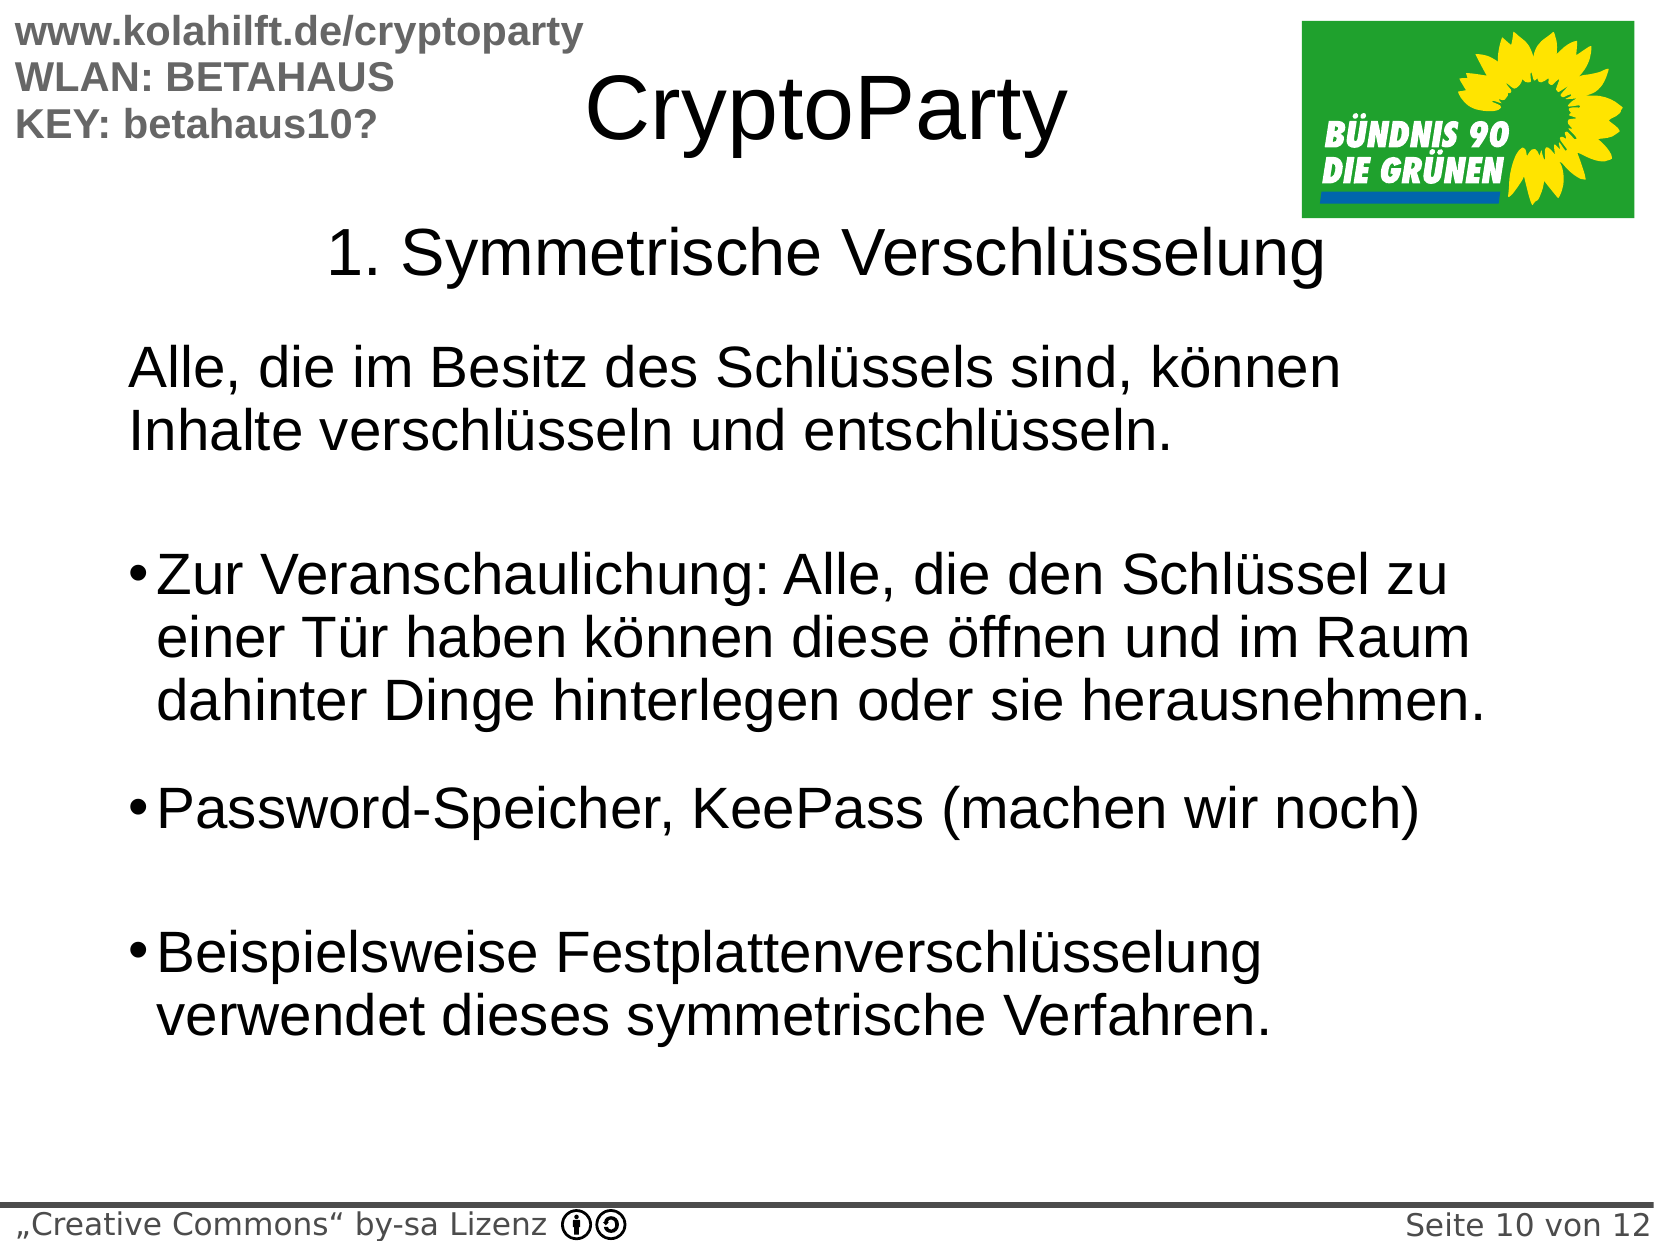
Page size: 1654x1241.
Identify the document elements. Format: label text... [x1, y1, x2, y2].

list Alle, die im Besitz des Schlüssels sind, können Inhalte verschlüsseln und entschlüsseln. Zur Veranschaulichung: Alle, die den Schlüssel zu einer Tür haben können diese öffnen und im Raum dahinter Dinge hinterlegen oder sie herausnehmen. Password-Speicher, KeePass (machen wir noch) Beispielsweise Festplattenverschlüsselung verwendet dieses symmetrische Verfahren. [113, 330, 1540, 1117]
text_box 1. Symmetrische Verschlüsselung [59, 207, 1595, 297]
